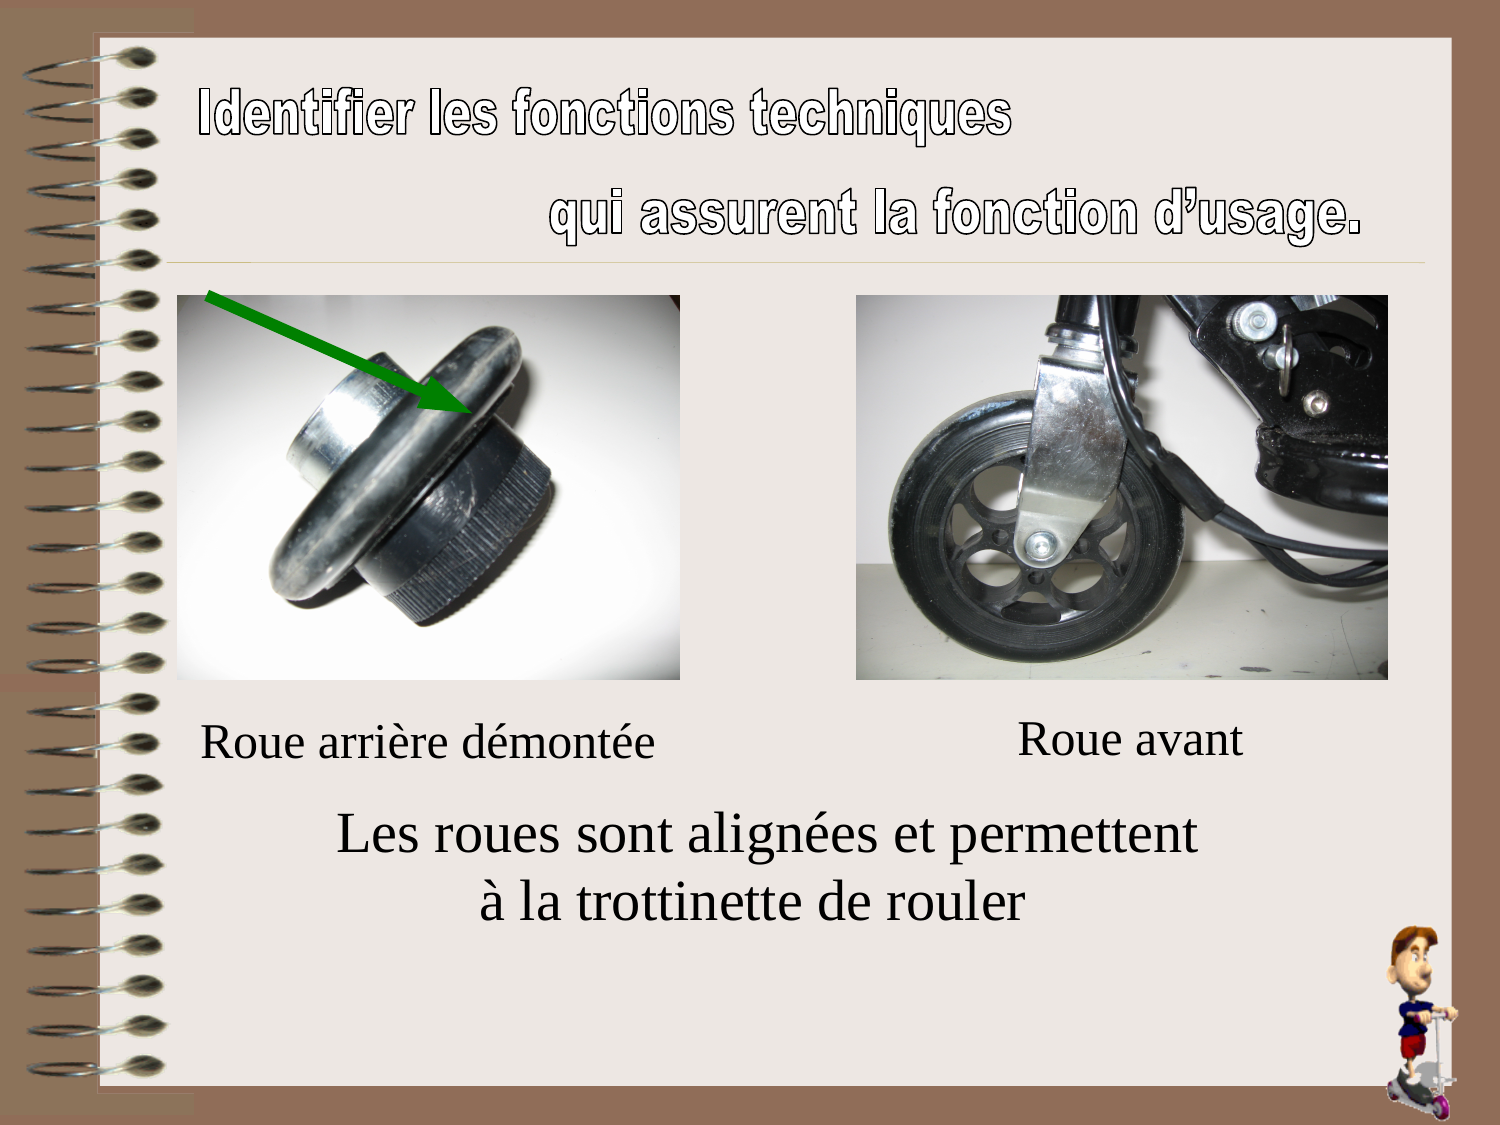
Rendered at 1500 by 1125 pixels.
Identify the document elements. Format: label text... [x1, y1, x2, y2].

text_box [984, 199, 1010, 234]
text_box [353, 100, 363, 134]
text_box [1228, 199, 1254, 235]
text_box [322, 100, 332, 134]
text_box [1043, 188, 1062, 234]
text_box [472, 99, 497, 135]
text_box [958, 99, 985, 135]
text_box [588, 99, 615, 135]
text_box [1199, 200, 1225, 235]
text_box Roue arrière démontée [177, 711, 680, 768]
text_box [531, 99, 558, 135]
text_box Roue avant [856, 708, 1418, 766]
text_box [900, 99, 926, 147]
text_box [1111, 199, 1137, 234]
text_box [1065, 200, 1076, 234]
text_box [561, 99, 586, 134]
text_box [322, 88, 332, 97]
text_box [397, 99, 415, 134]
picture [0, 692, 194, 1115]
text_box [244, 99, 271, 135]
text_box [809, 199, 835, 234]
text_box [612, 188, 622, 197]
text_box [1257, 199, 1285, 235]
text_box [444, 99, 471, 135]
text_box [699, 199, 725, 235]
text_box [1065, 188, 1076, 197]
text_box [1013, 199, 1042, 235]
text_box [612, 200, 622, 234]
text_box [641, 199, 669, 235]
text_box [1079, 199, 1107, 235]
text_box [334, 87, 363, 134]
text_box [798, 99, 826, 135]
text_box [933, 187, 953, 234]
text_box [709, 99, 734, 135]
text_box [828, 88, 853, 134]
text_box [986, 99, 1011, 135]
text_box [1185, 187, 1196, 213]
text_box [1349, 221, 1359, 233]
text_box [671, 199, 697, 235]
text_box [778, 199, 806, 235]
text_box [728, 200, 754, 235]
text_box [273, 99, 298, 134]
text_box [857, 99, 882, 134]
text_box [1287, 199, 1314, 247]
text_box [759, 199, 778, 234]
text_box [301, 88, 319, 135]
text_box [887, 100, 896, 134]
text_box [750, 88, 768, 135]
text_box [431, 88, 440, 134]
text_box [651, 99, 678, 135]
text_box [889, 199, 917, 235]
text_box [366, 99, 394, 135]
text_box [549, 199, 577, 246]
text_box [681, 99, 706, 134]
text_box [200, 88, 210, 134]
text_box [1155, 188, 1182, 234]
text_box [581, 200, 607, 235]
text_box [638, 100, 648, 134]
picture [856, 295, 1388, 680]
text_box Les roues sont alignées et permettent à la trottinette de rouler [324, 797, 1211, 932]
text_box [887, 88, 896, 97]
picture [1375, 904, 1486, 1125]
text_box [512, 87, 531, 134]
text_box [1317, 199, 1346, 235]
text_box [214, 88, 240, 135]
text_box [638, 88, 648, 97]
text_box [930, 100, 955, 135]
text_box [617, 88, 635, 135]
text_box [838, 188, 857, 234]
text_box [876, 188, 885, 233]
text_box [952, 199, 980, 235]
text_box [769, 99, 797, 135]
picture [0, 8, 680, 680]
